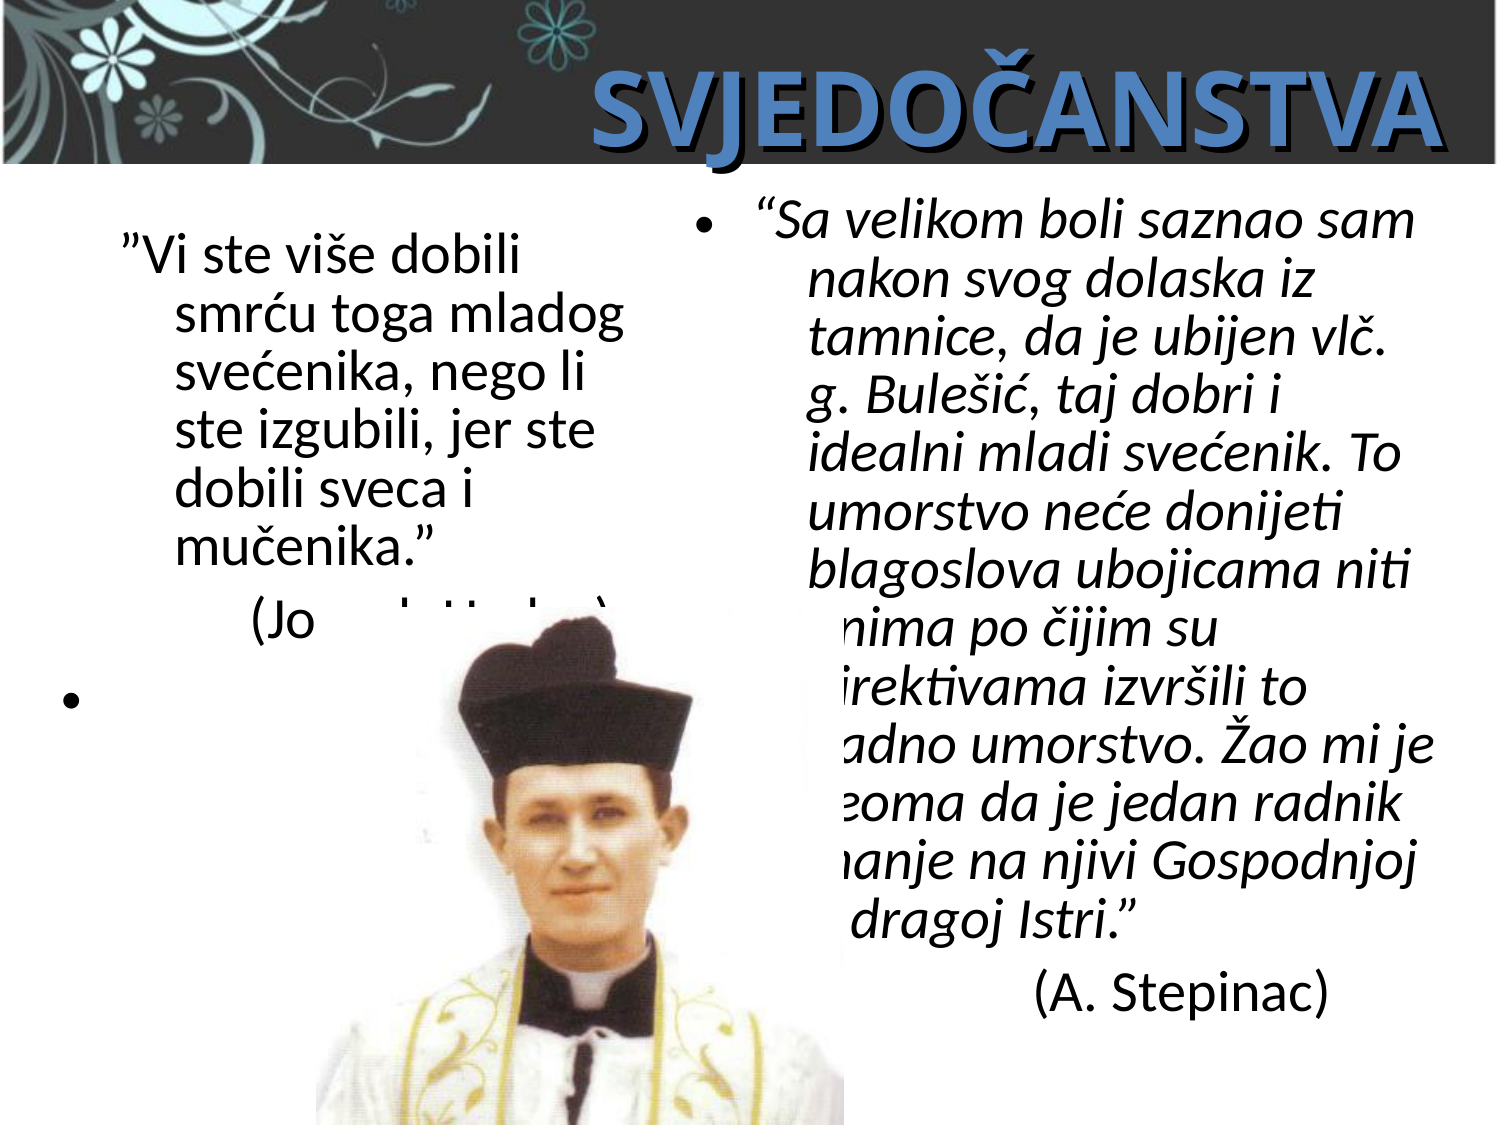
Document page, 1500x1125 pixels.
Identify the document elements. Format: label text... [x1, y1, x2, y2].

picture [0, 0, 1500, 165]
text_box sVJEDOČANSTVA [585, 35, 1449, 177]
picture [316, 607, 844, 1125]
list “Sa velikom boli saznao sam nakon svog dolaska iz tamnice, da je ubijen vlč. g. Bulešić, taj dobri i idealni mladi svećenik. To umorstvo neće donijeti blagoslova ubojicama niti onima po čijim su direktivama izvršili to gadno umorstvo. Žao mi je veoma da je jedan radnik manje na njivi Gospodnjoj u dragoj Istri.” (A. Stepinac) [679, 187, 1454, 1125]
list ”Vi ste više dobili smrću toga mladog svećenika, nego li ste izgubili, jer ste dobili sveca i mučenika.” (Joseph Harley) [46, 222, 668, 891]
